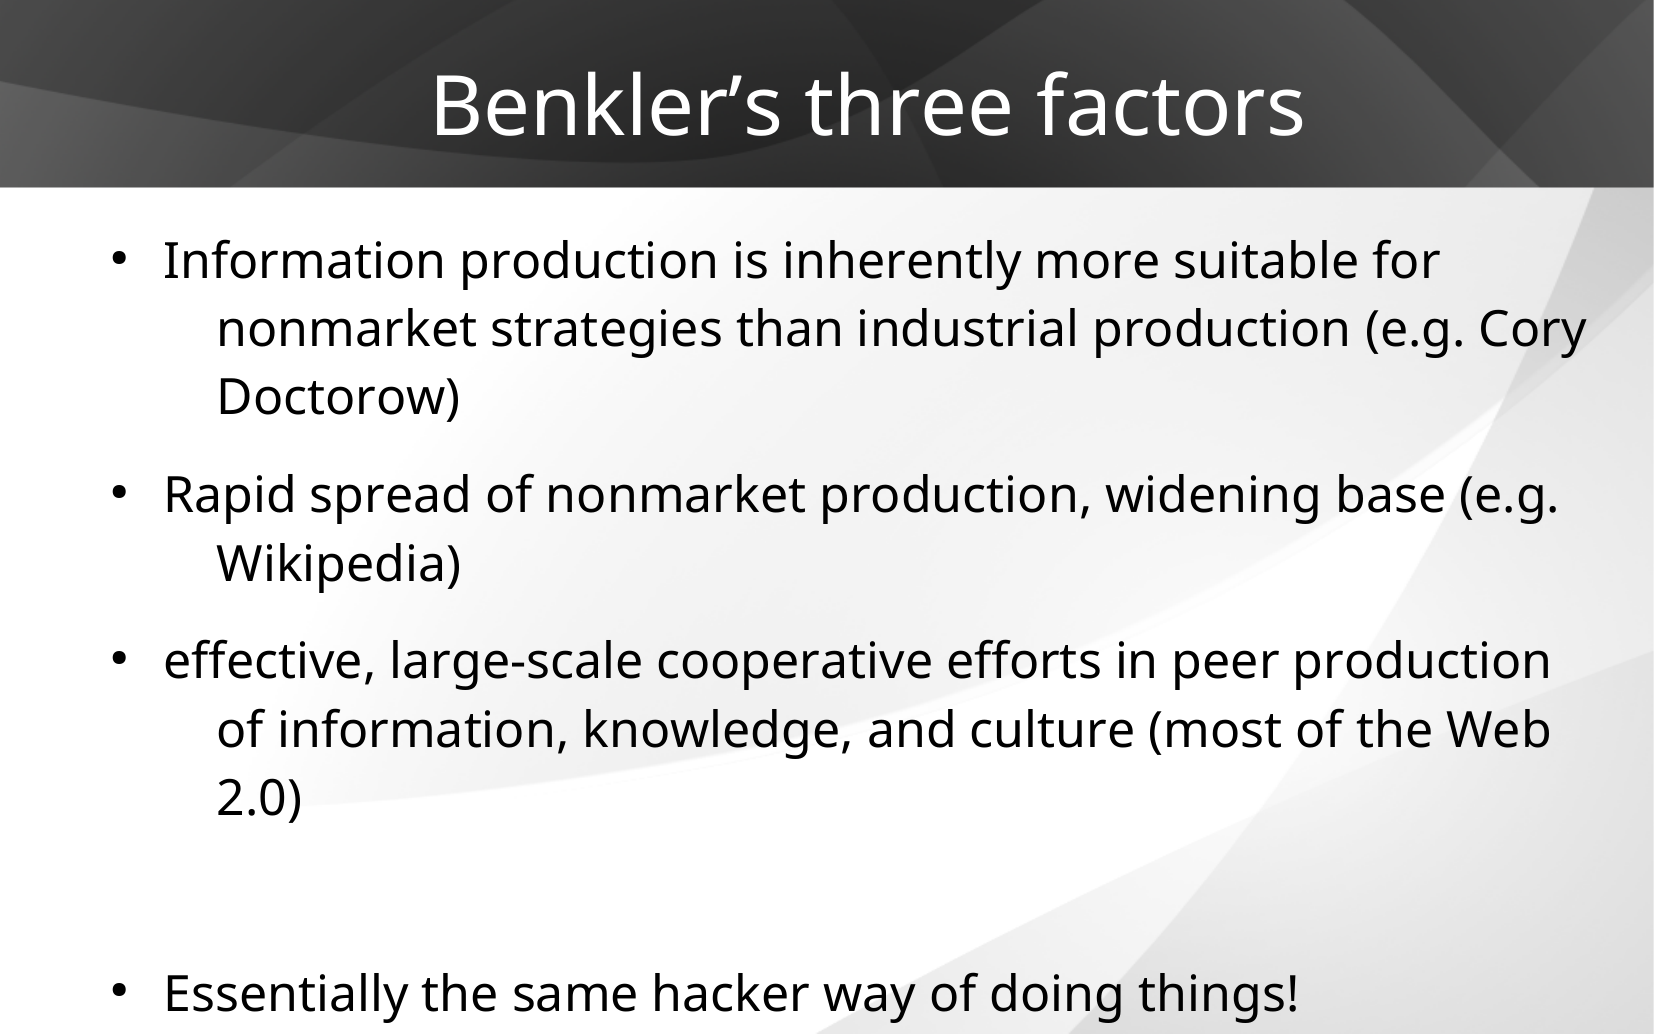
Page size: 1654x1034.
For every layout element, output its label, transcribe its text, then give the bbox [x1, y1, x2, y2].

title Benkler’s three factors [124, 0, 1613, 208]
picture [0, 0, 1654, 1034]
list Information production is inherently more suitable for nonmarket strategies than industrial production (e.g. Cory Doctorow) Rapid spread of nonmarket production, widening base (e.g. Wikipedia) effective, large-scale cooperative efforts in peer production of information, knowledge, and culture (most of the Web 2.0) Essentially the same hacker way of doing things! [75, 225, 1613, 1013]
